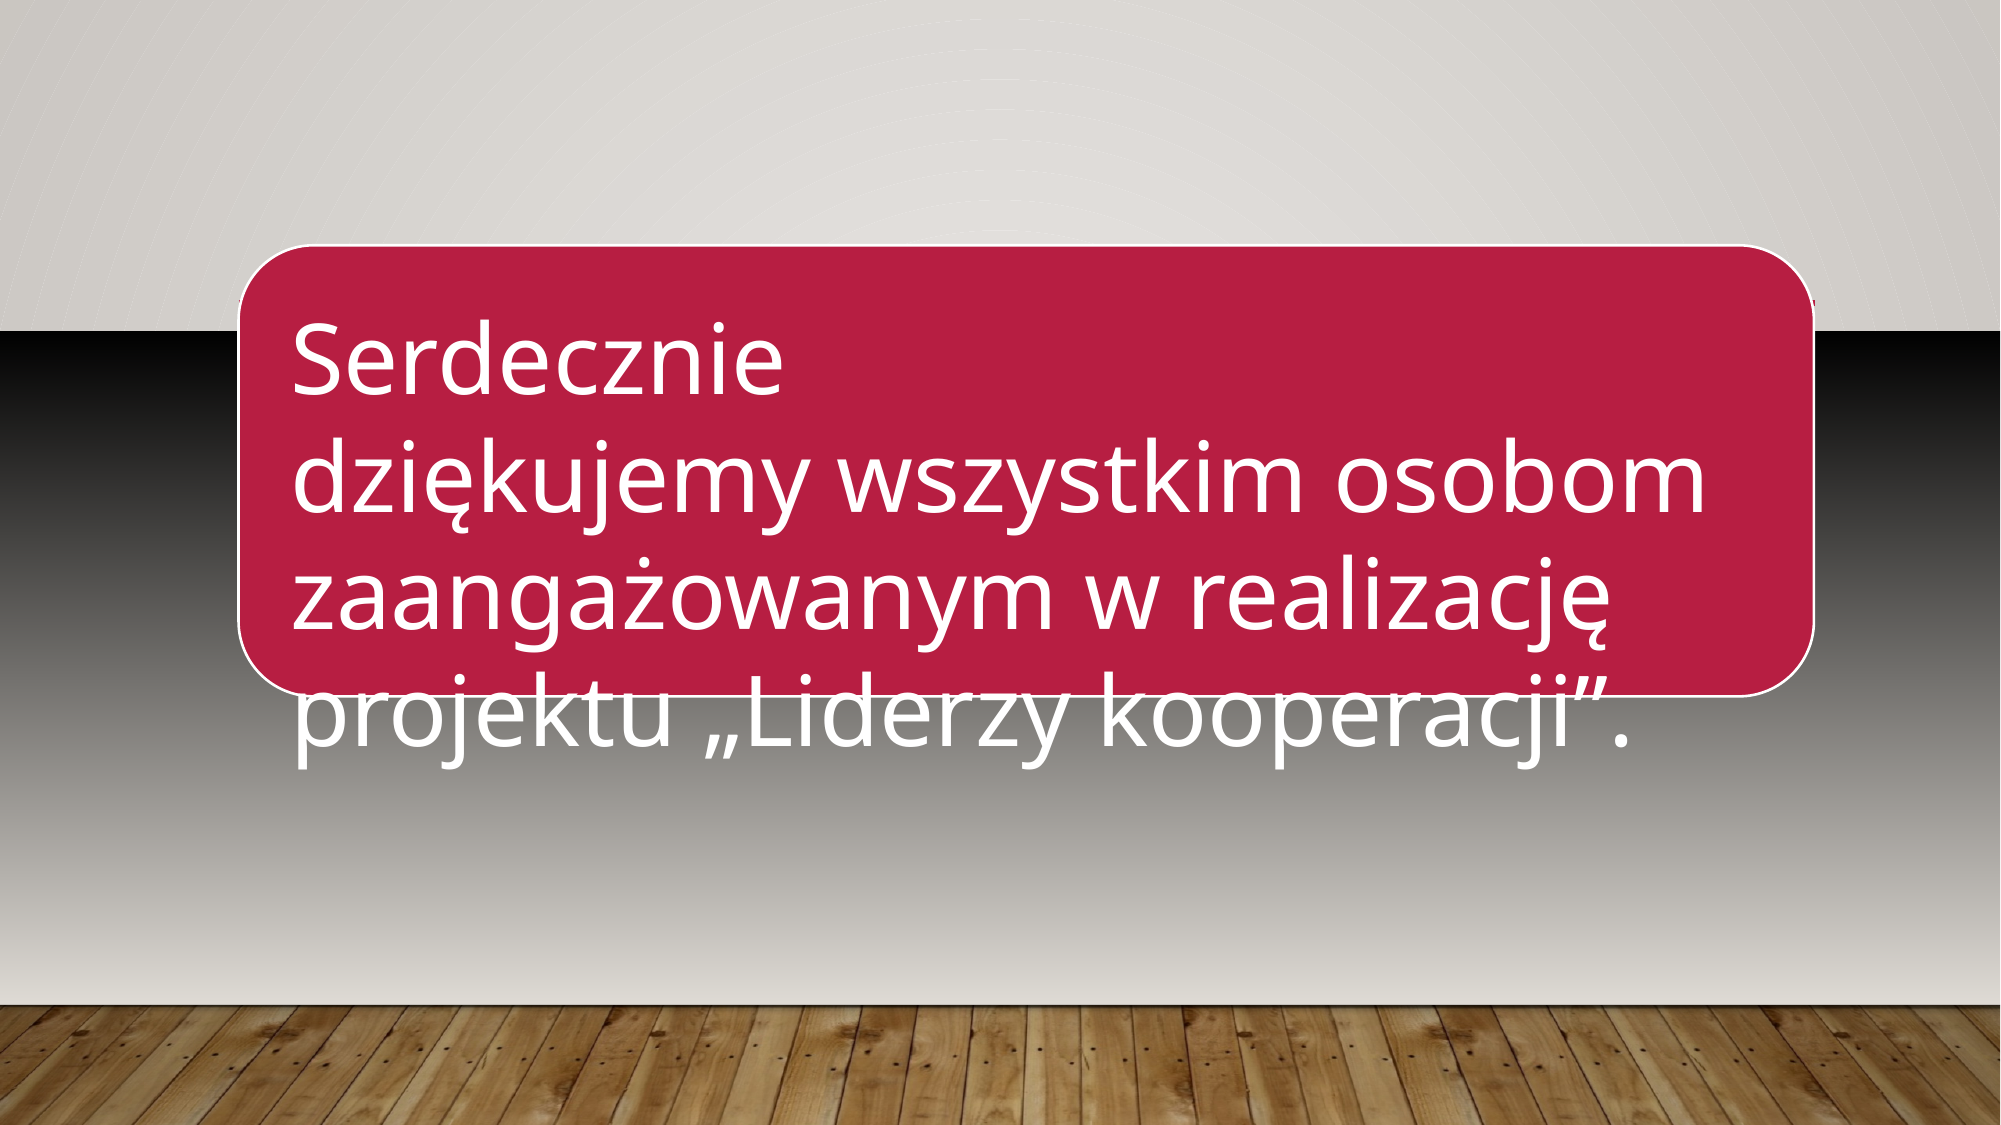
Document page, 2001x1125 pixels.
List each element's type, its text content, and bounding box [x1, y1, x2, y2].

text_box Serdecznie dziękujemy wszystkim osobom zaangażowanym w realizację projektu „Liderzy kooperacji”. [238, 245, 1814, 697]
